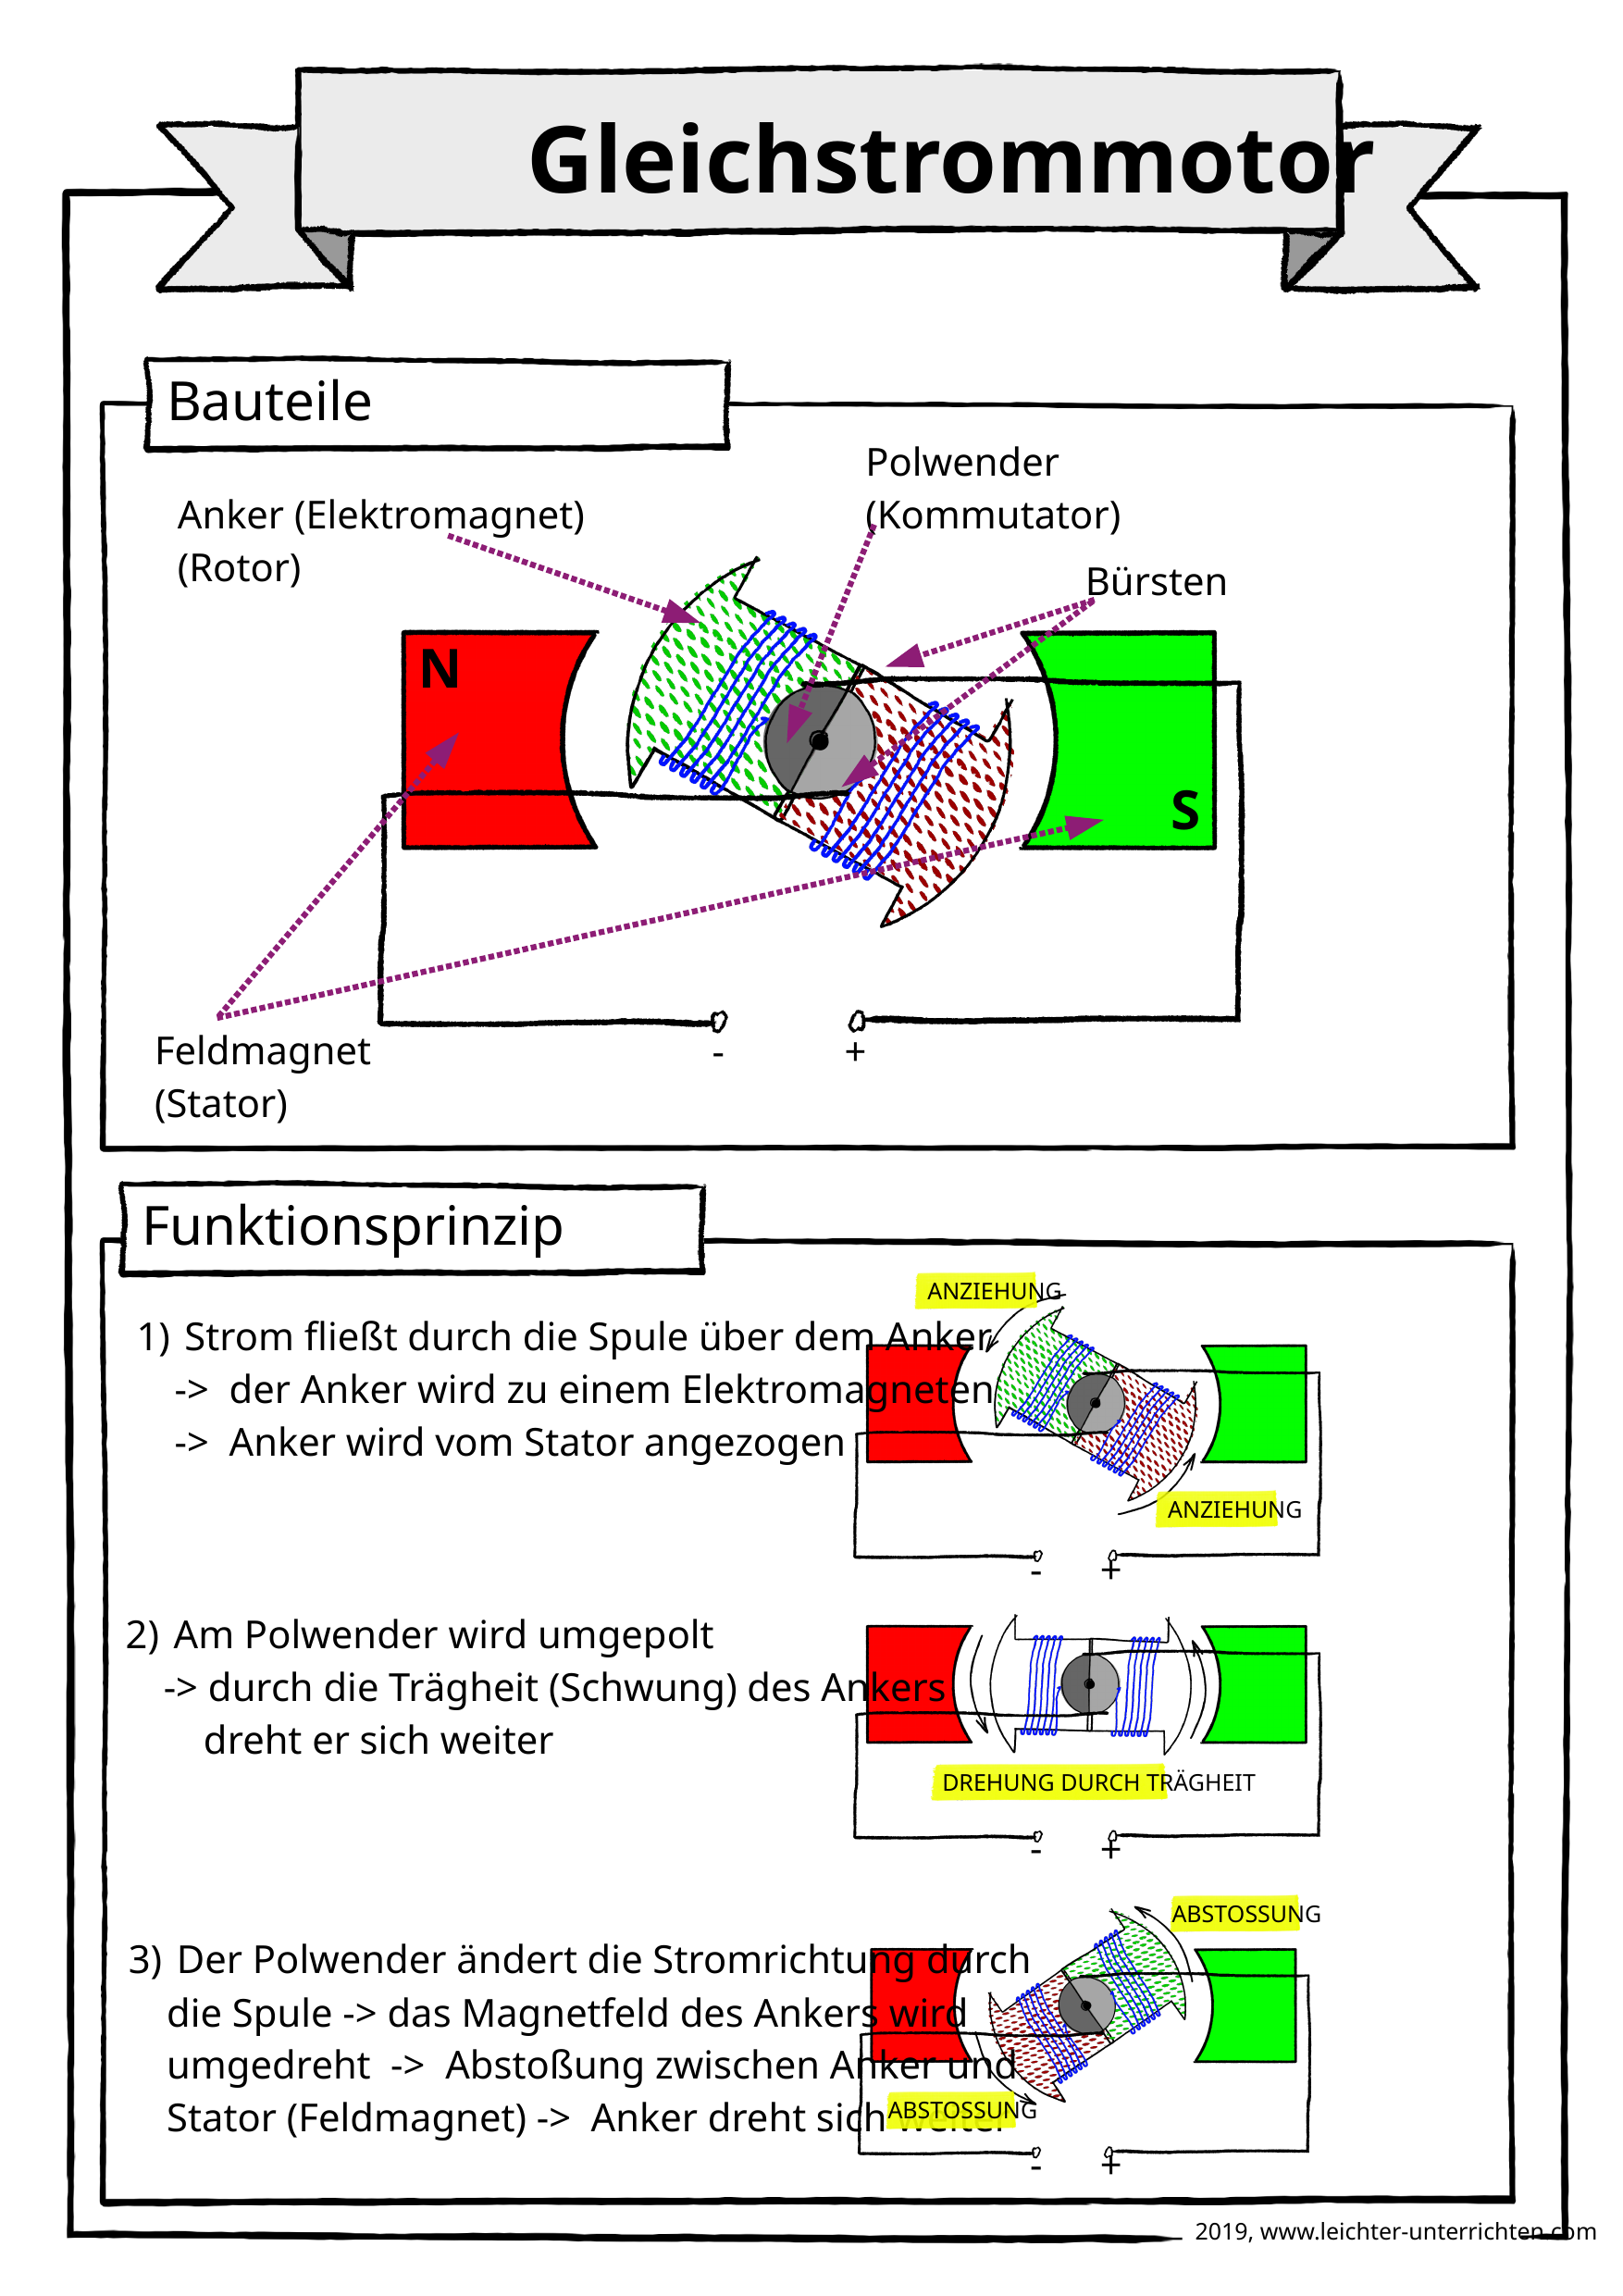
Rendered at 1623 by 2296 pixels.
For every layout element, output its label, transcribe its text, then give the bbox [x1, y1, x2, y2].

text_box DREHUNG DURCH TRÄGHEIT [928, 1759, 1184, 1815]
text_box - [1016, 1534, 1072, 1602]
text_box N [404, 623, 461, 711]
text_box ANZIEHUNG [1154, 1486, 1290, 1542]
text_box + [1086, 2130, 1143, 2198]
text_box + [1086, 1535, 1143, 1602]
text_box 3) Der Polwender ändert die Stromrichtung durch die Spule -> das Magnetfeld des Ankers wird umgedreht -> Abstoßung zwischen Anker und Stator (Feldmagnet) -> Anker dreht sich weiter [109, 1925, 924, 2149]
text_box - [1016, 1815, 1072, 1880]
text_box + [1086, 1815, 1143, 1881]
text_box S [1157, 764, 1214, 852]
text_box - [698, 1017, 754, 1104]
text_box 2) Am Polwender wird umgepolt -> durch die Trägheit (Schwung) des Ankers dreht er sich weiter [105, 1600, 790, 1771]
text_box Gleichstrommotor [514, 87, 1151, 227]
text_box 2019, www.leichter-unterrichten.com [1181, 2207, 1514, 2263]
text_box Bauteile [153, 355, 339, 443]
text_box ABSTOSSUNG [1158, 1891, 1301, 1946]
text_box + [830, 1017, 886, 1104]
text_box ABSTOSSUNG [873, 2087, 1017, 2142]
text_box Polwender (Kommutator) [851, 428, 1083, 547]
picture [59, 63, 1574, 2248]
picture [1565, 2228, 1571, 2238]
text_box Feldmagnet (Stator) [141, 1016, 328, 1136]
text_box ANZIEHUNG [913, 1268, 1049, 1323]
text_box Anker (Elektromagnet) (Rotor) [164, 480, 516, 600]
text_box 1) Strom fließt durch die Spule über dem Anker -> der Anker wird zu einem Elektromagneten -> Anker wird vom Stator angezogen [117, 1302, 892, 1473]
text_box Funktionsprinzip [128, 1181, 480, 1269]
text_box Bürsten [1072, 547, 1258, 635]
text_box - [1016, 2130, 1072, 2197]
